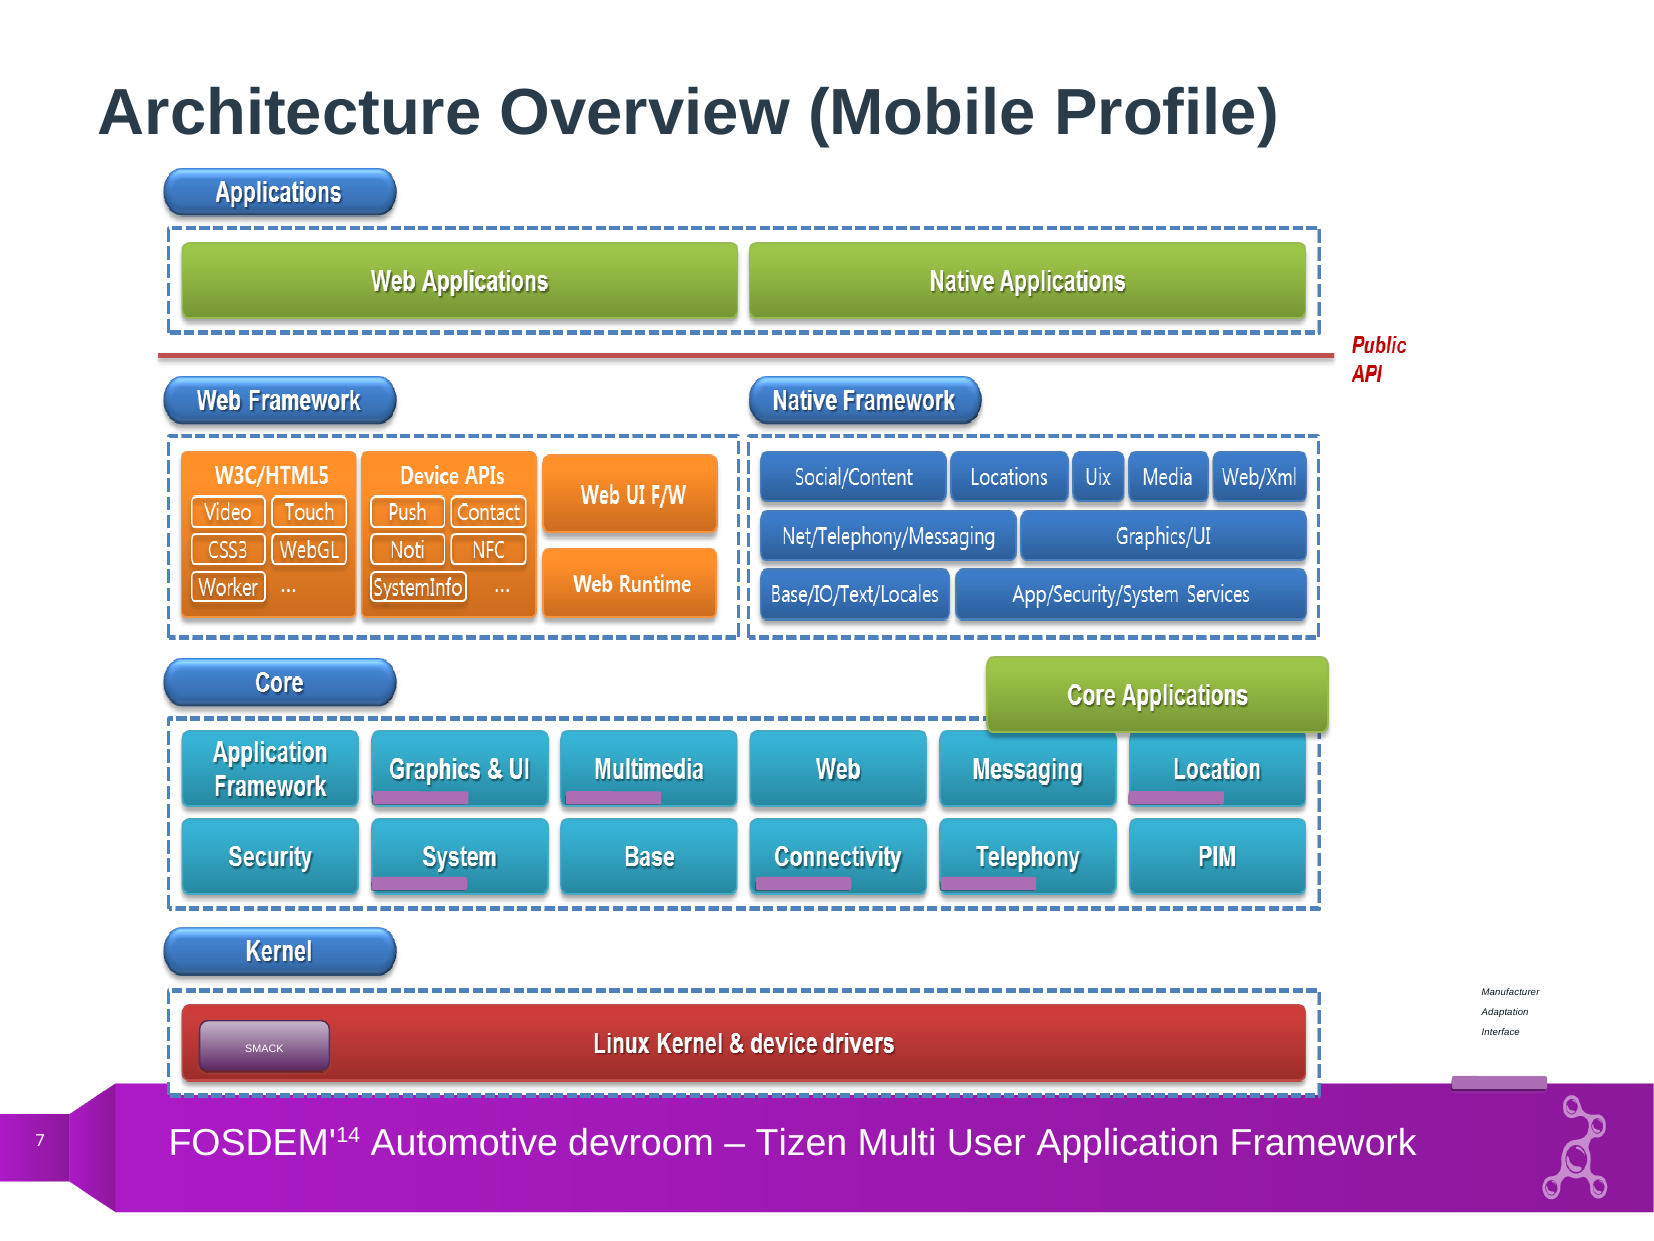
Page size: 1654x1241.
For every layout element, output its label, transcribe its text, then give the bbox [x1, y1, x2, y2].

text_box [1128, 791, 1224, 805]
text_box [755, 876, 852, 890]
text_box [371, 876, 468, 890]
text_box [372, 791, 469, 805]
picture [0, 0, 1654, 1241]
text_box SMACK [199, 1020, 330, 1070]
text_box [940, 876, 1037, 890]
text_box [565, 791, 662, 805]
text_box [1451, 1075, 1548, 1090]
title Architecture Overview (Mobile Profile) [82, 14, 1571, 188]
text_box Manufacturer Adaptation Interface [1466, 971, 1555, 1046]
